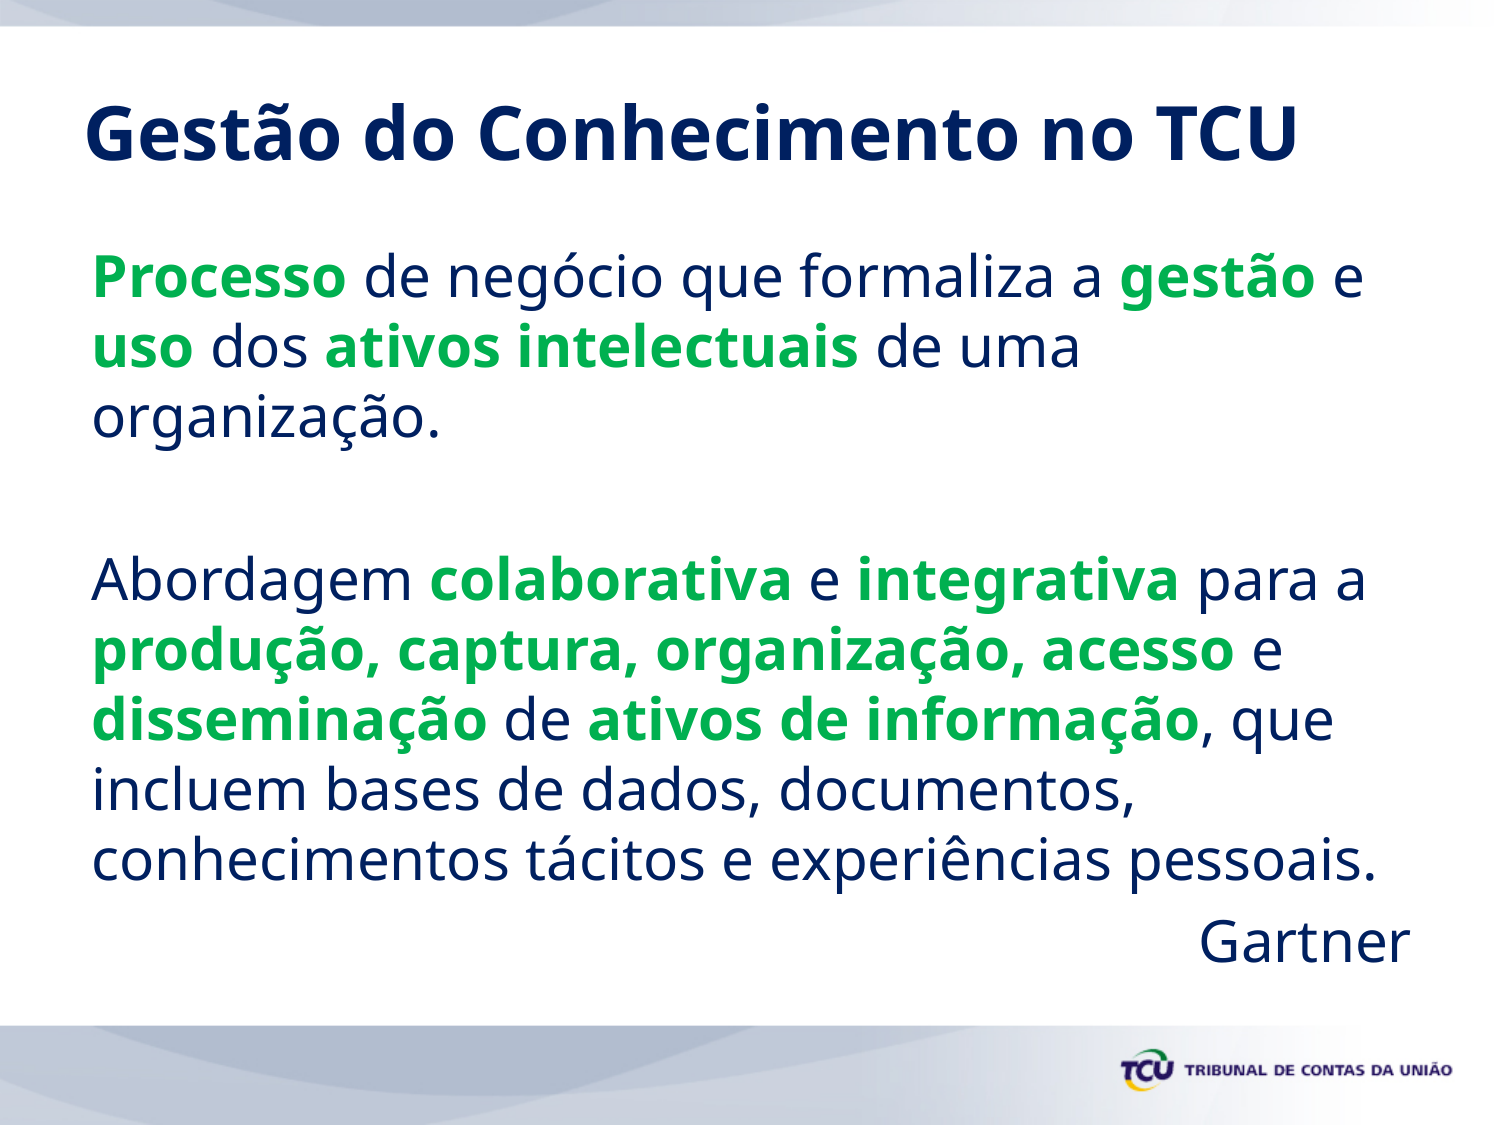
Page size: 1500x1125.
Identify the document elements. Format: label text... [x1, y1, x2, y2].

list Processo de negócio que formaliza a gestão e uso dos ativos intelectuais de uma organização. Abordagem colaborativa e integrativa para a produção, captura, organização, acesso e disseminação de ativos de informação, que incluem bases de dados, documentos, conhecimentos tácitos e experiências pessoais. Gartner [76, 231, 1427, 929]
title Gestão do Conhecimento no TCU [0, 78, 1404, 183]
picture [0, 0, 1500, 1125]
